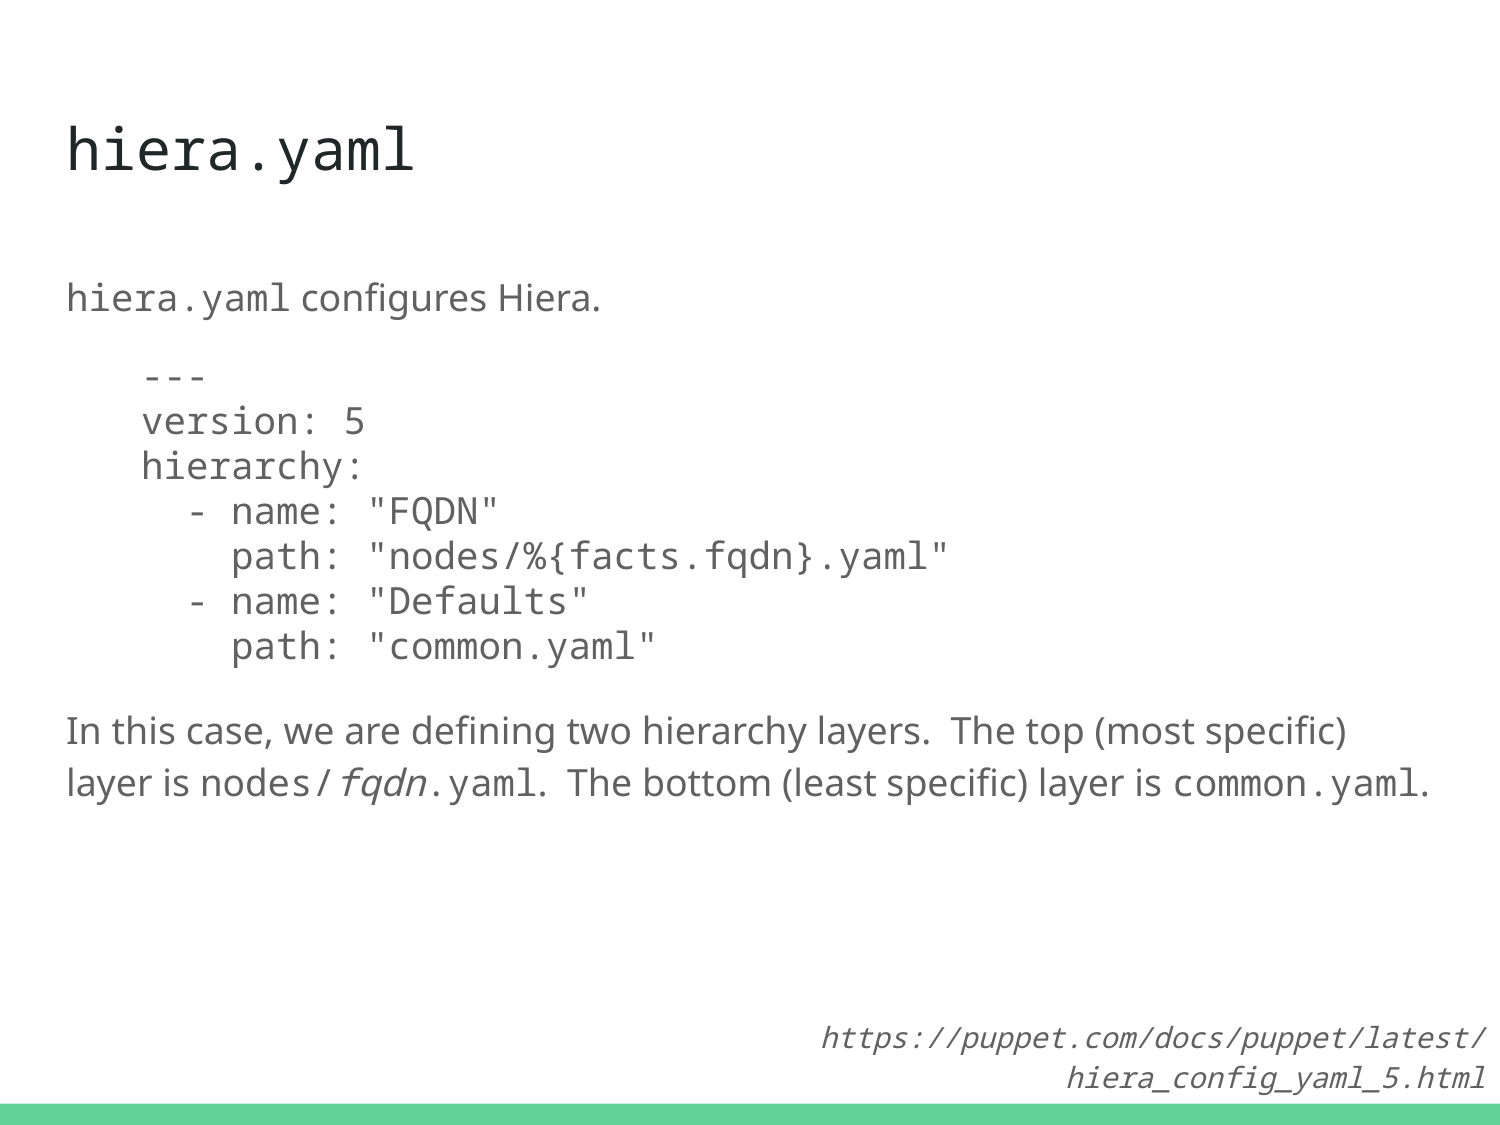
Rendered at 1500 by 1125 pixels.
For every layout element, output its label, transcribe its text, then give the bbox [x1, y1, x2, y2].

text_box https://puppet.com/docs/puppet/latest/hiera_config_yaml_5.html [409, 999, 1500, 1107]
list hiera.yaml configures Hiera. --- version: 5 hierarchy: - name: "FQDN" path: "nodes/%{facts.fqdn}.yaml" - name: "Defaults" path: "common.yaml" In this case, we are defining two hierarchy layers. The top (most specific) layer is nodes/fqdn.yaml. The bottom (least specific) layer is common.yaml. [51, 252, 1449, 1000]
title hiera.yaml [51, 97, 1449, 223]
